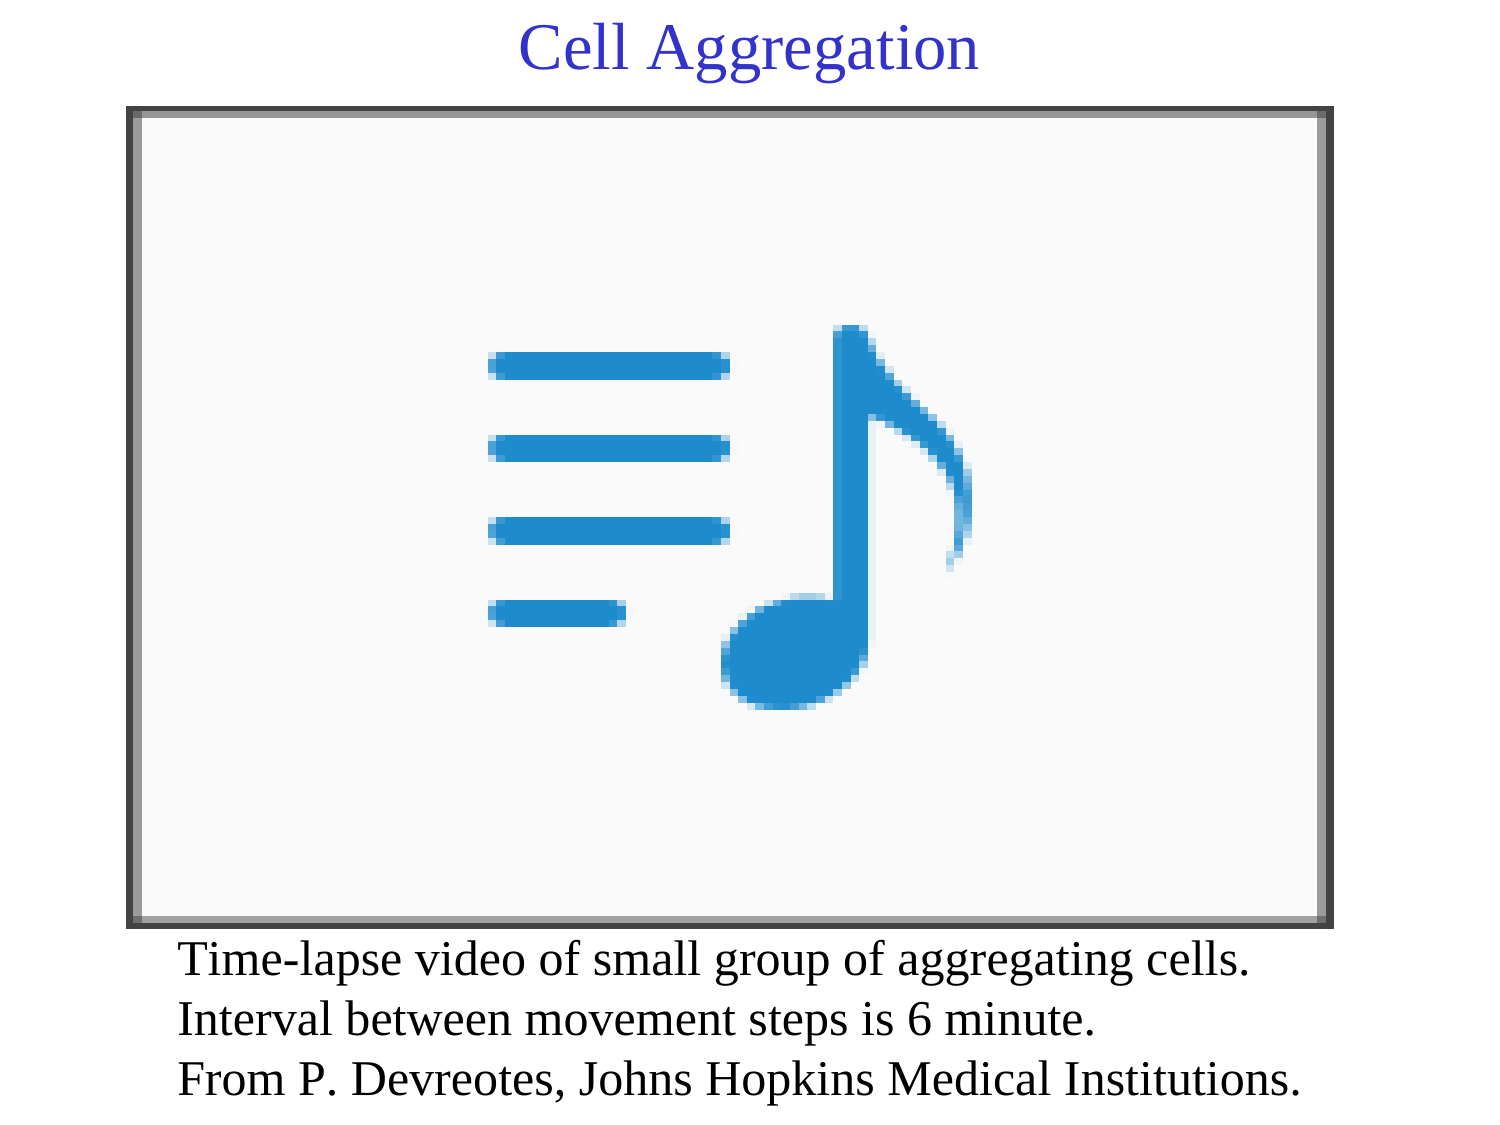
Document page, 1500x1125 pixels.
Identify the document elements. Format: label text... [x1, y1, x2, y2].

text_box Time-lapse video of small group of aggregating cells. Interval between movement steps is 6 minute. From P. Devreotes, Johns Hopkins Medical Institutions. [162, 931, 1318, 1125]
title Cell Aggregation [112, 0, 1388, 138]
text_box [124, 104, 1336, 931]
